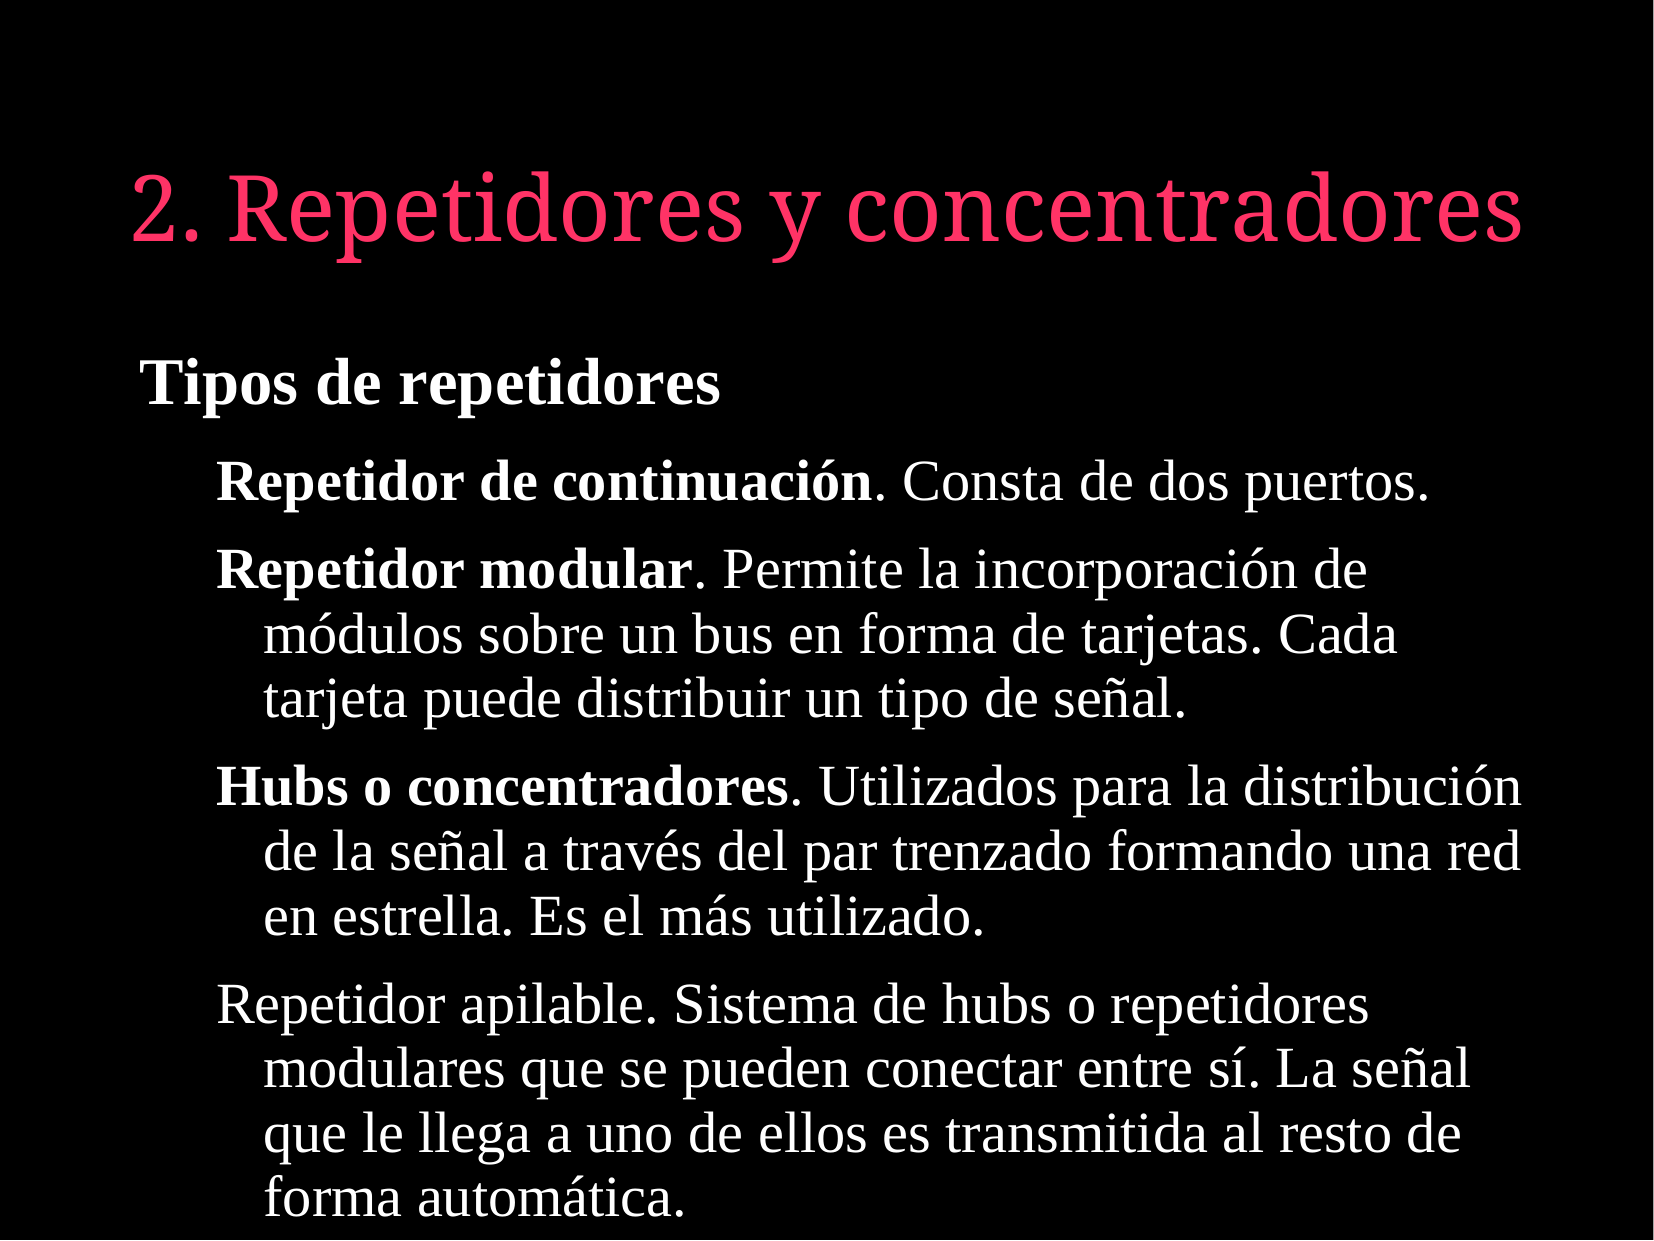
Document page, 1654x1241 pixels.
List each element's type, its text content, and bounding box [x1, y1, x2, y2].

list Tipos de repetidores Repetidor de continuación. Consta de dos puertos. Repetidor modular. Permite la incorporación de módulos sobre un bus en forma de tarjetas. Cada tarjeta puede distribuir un tipo de señal. Hubs o concentradores. Utilizados para la distribución de la señal a través del par trenzado formando una red en estrella. Es el más utilizado. Repetidor apilable. Sistema de hubs o repetidores modulares que se pueden conectar entre sí. La señal que le llega a uno de ellos es transmitida al resto de forma automática. [121, 344, 1534, 1241]
title 2. Repetidores y concentradores [121, 102, 1534, 311]
